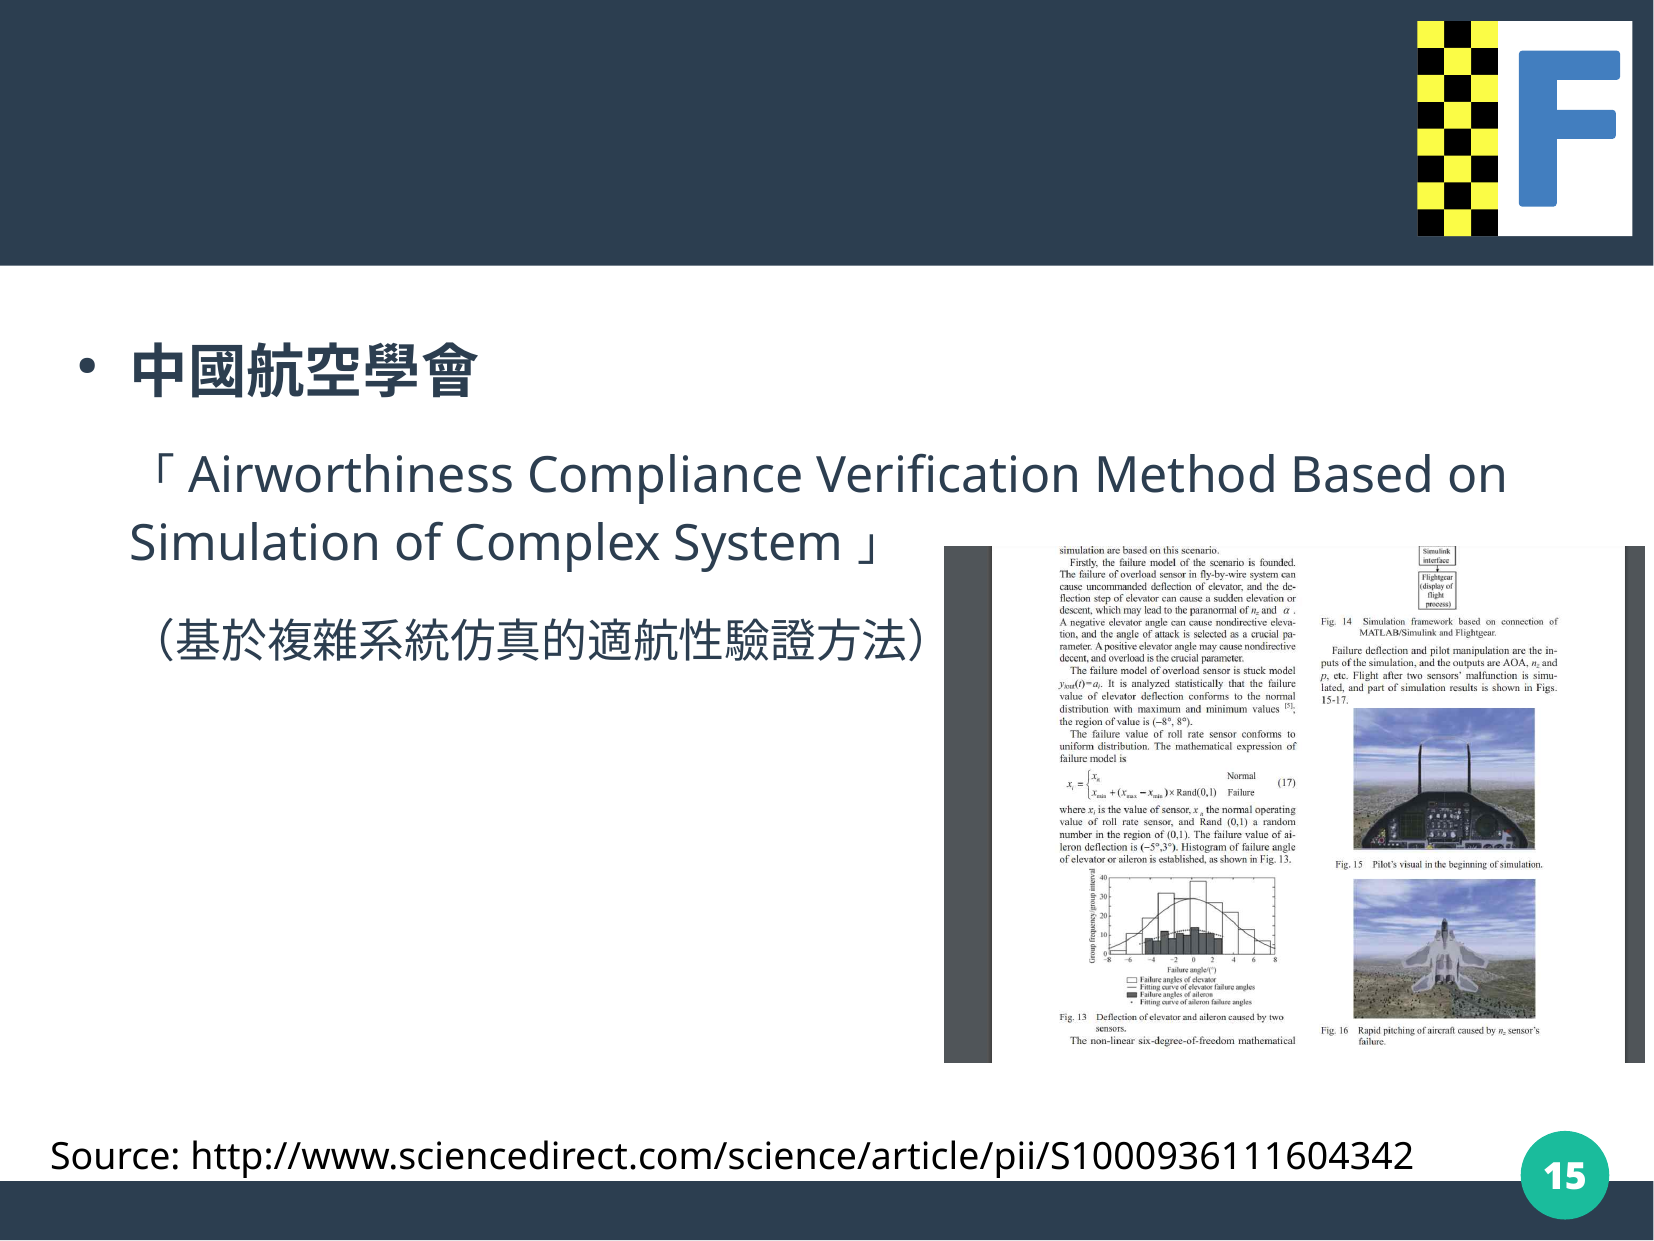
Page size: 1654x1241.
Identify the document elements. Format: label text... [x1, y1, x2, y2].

picture [944, 546, 1645, 1063]
list 中國航空學會 「Airworthiness Compliance Verification Method Based on Simulation of Complex System」 （基於複雜系統仿真的適航性驗證方法） [59, 324, 1595, 1152]
text_box Source: http://www.sciencedirect.com/science/article/pii/S1000936111604342 [0, 1122, 1533, 1185]
